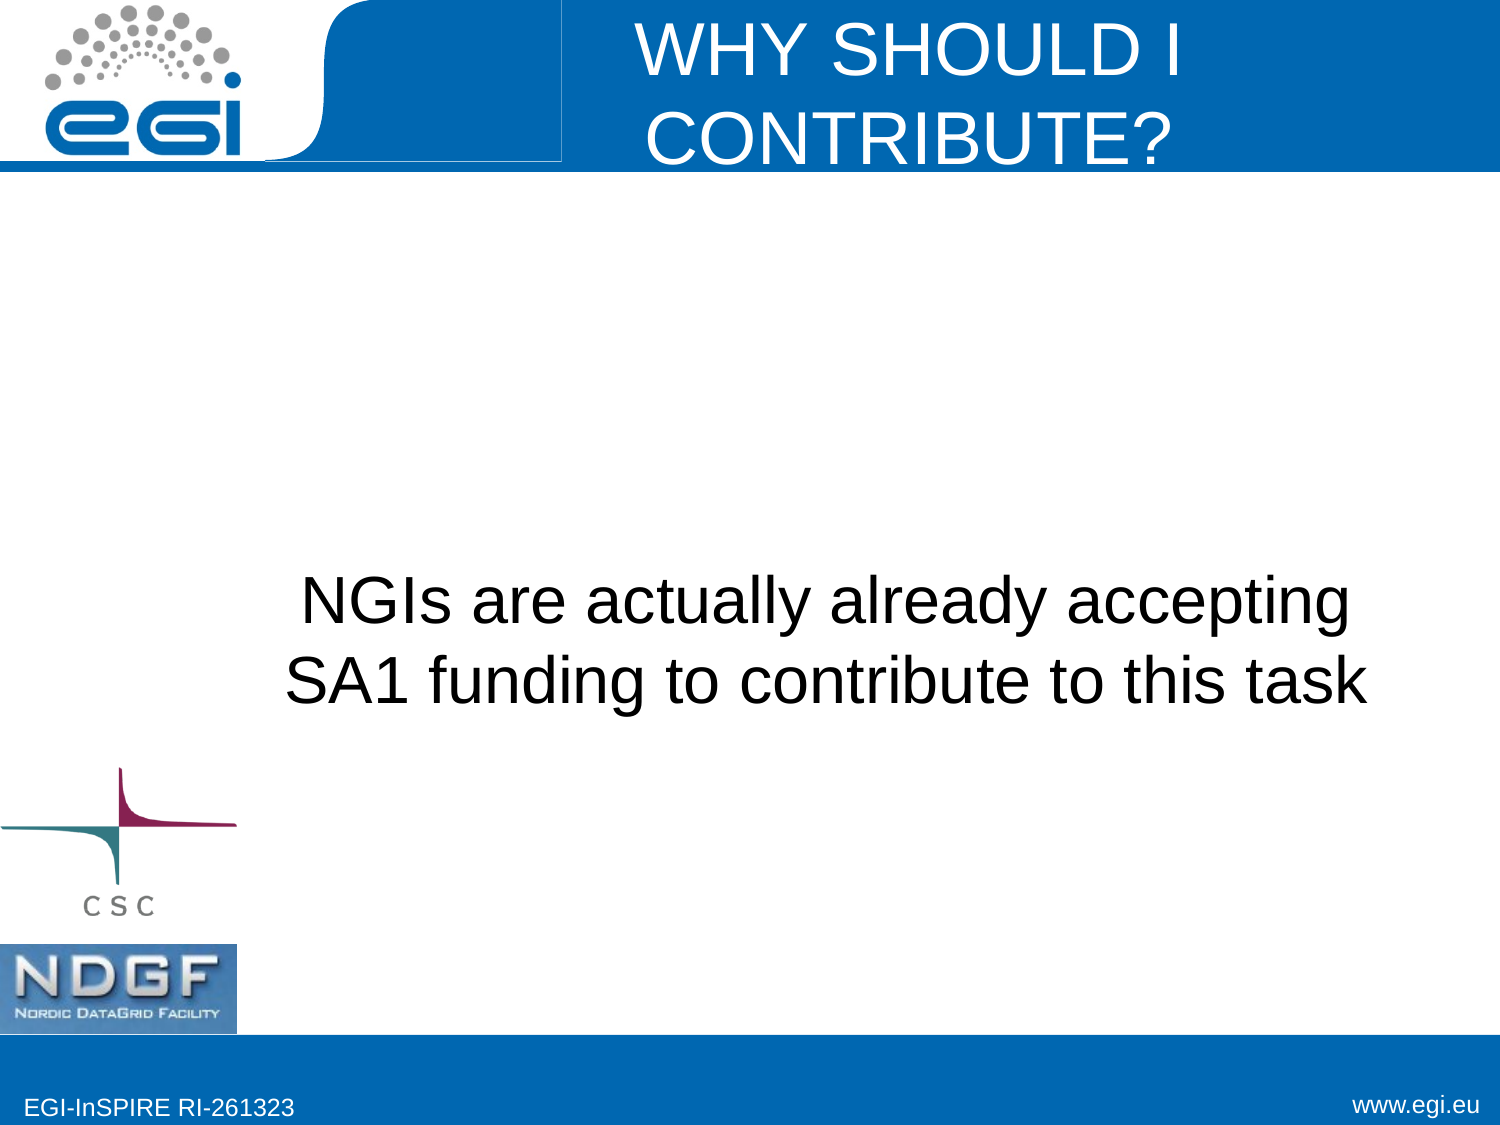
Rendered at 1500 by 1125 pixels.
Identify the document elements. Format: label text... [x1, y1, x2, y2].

picture [0, 944, 237, 1034]
subtitle NGIs are actually already accepting SA1 funding to contribute to this task [236, 265, 1418, 1009]
picture [0, 0, 265, 161]
picture [0, 767, 236, 916]
title WHY SHOULD I CONTRIBUTE? [348, 0, 1471, 216]
